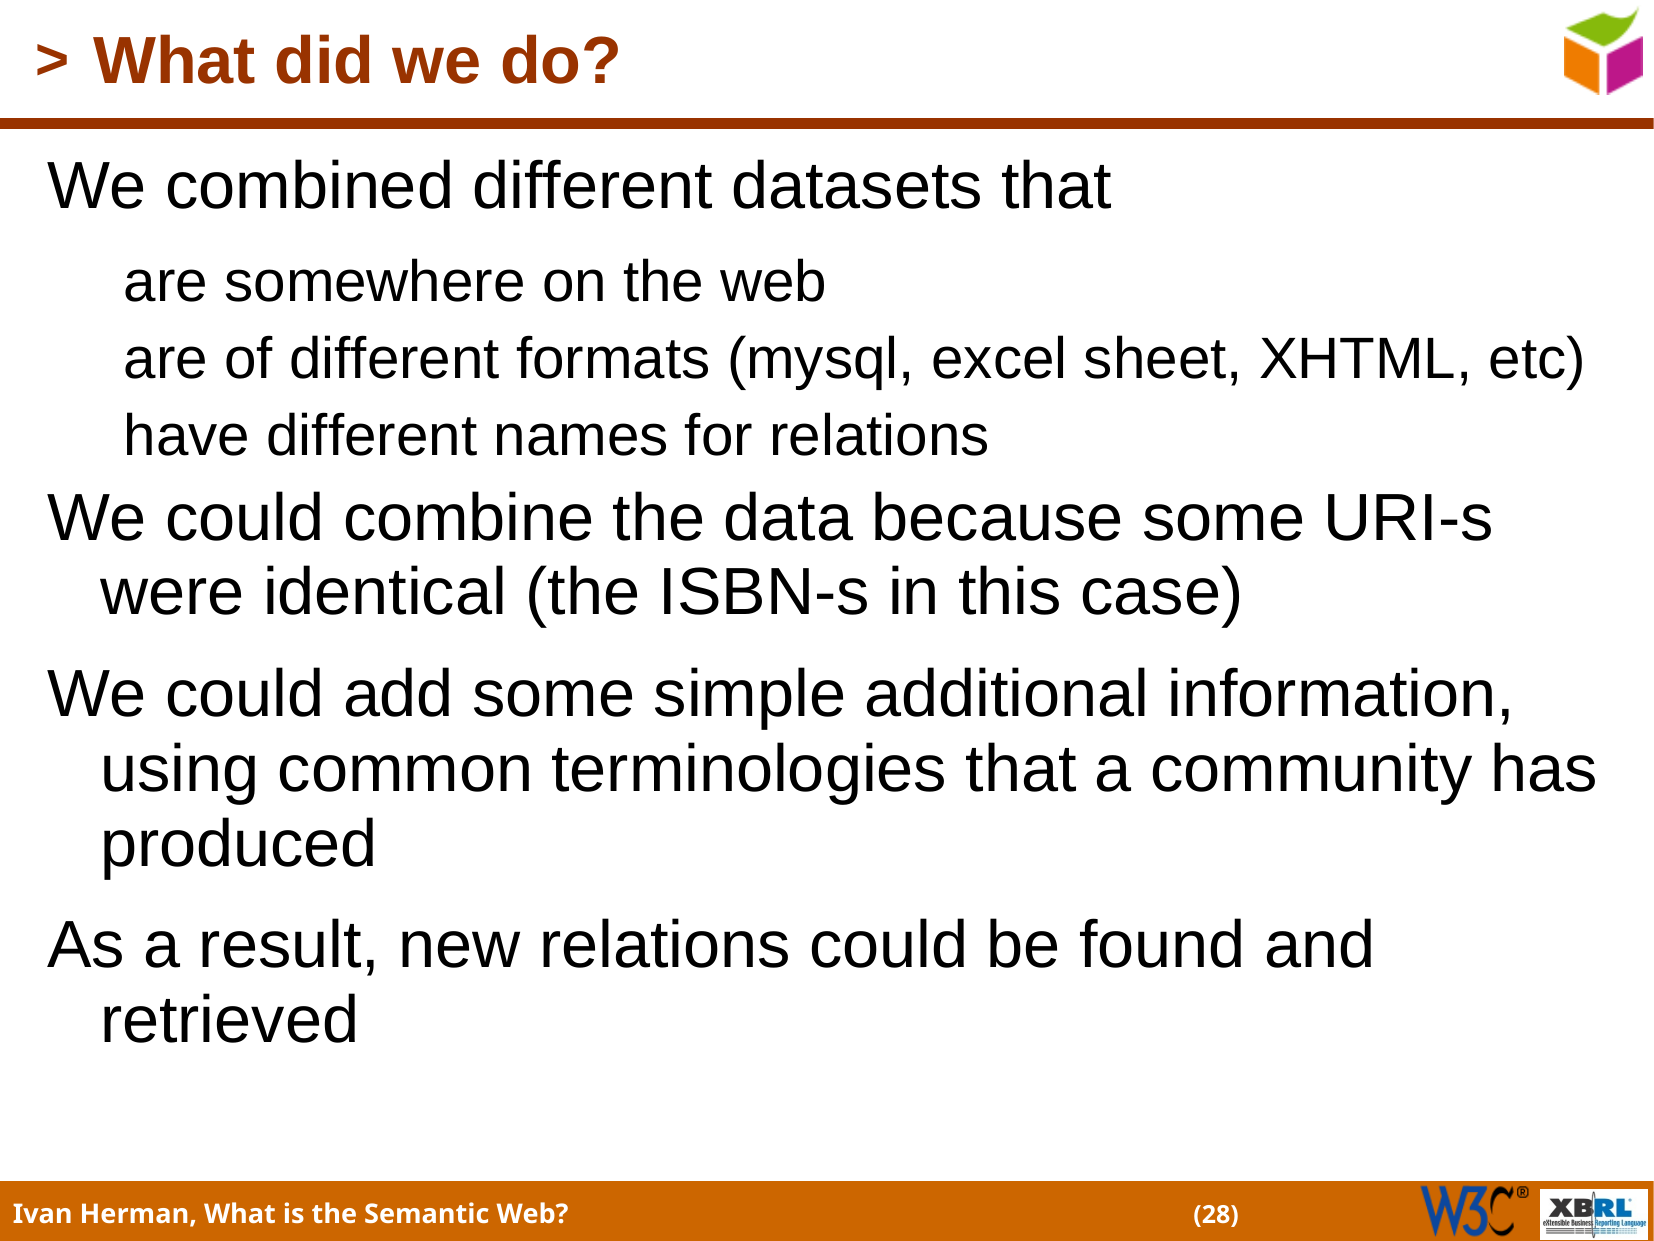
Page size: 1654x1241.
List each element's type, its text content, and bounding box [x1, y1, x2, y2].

picture [1564, 5, 1643, 95]
picture [1540, 1189, 1648, 1240]
list We combined different datasets that are somewhere on the web are of different formats (mysql, excel sheet, XHTML, etc) have different names for relations We could combine the data because some URI-s were identical (the ISBN-s in this case) We could add some simple additional information, using common terminologies that a community has produced As a result, new relations could be found and retrieved [29, 147, 1624, 1121]
title What did we do? [93, 0, 1493, 119]
picture [1417, 1183, 1533, 1240]
